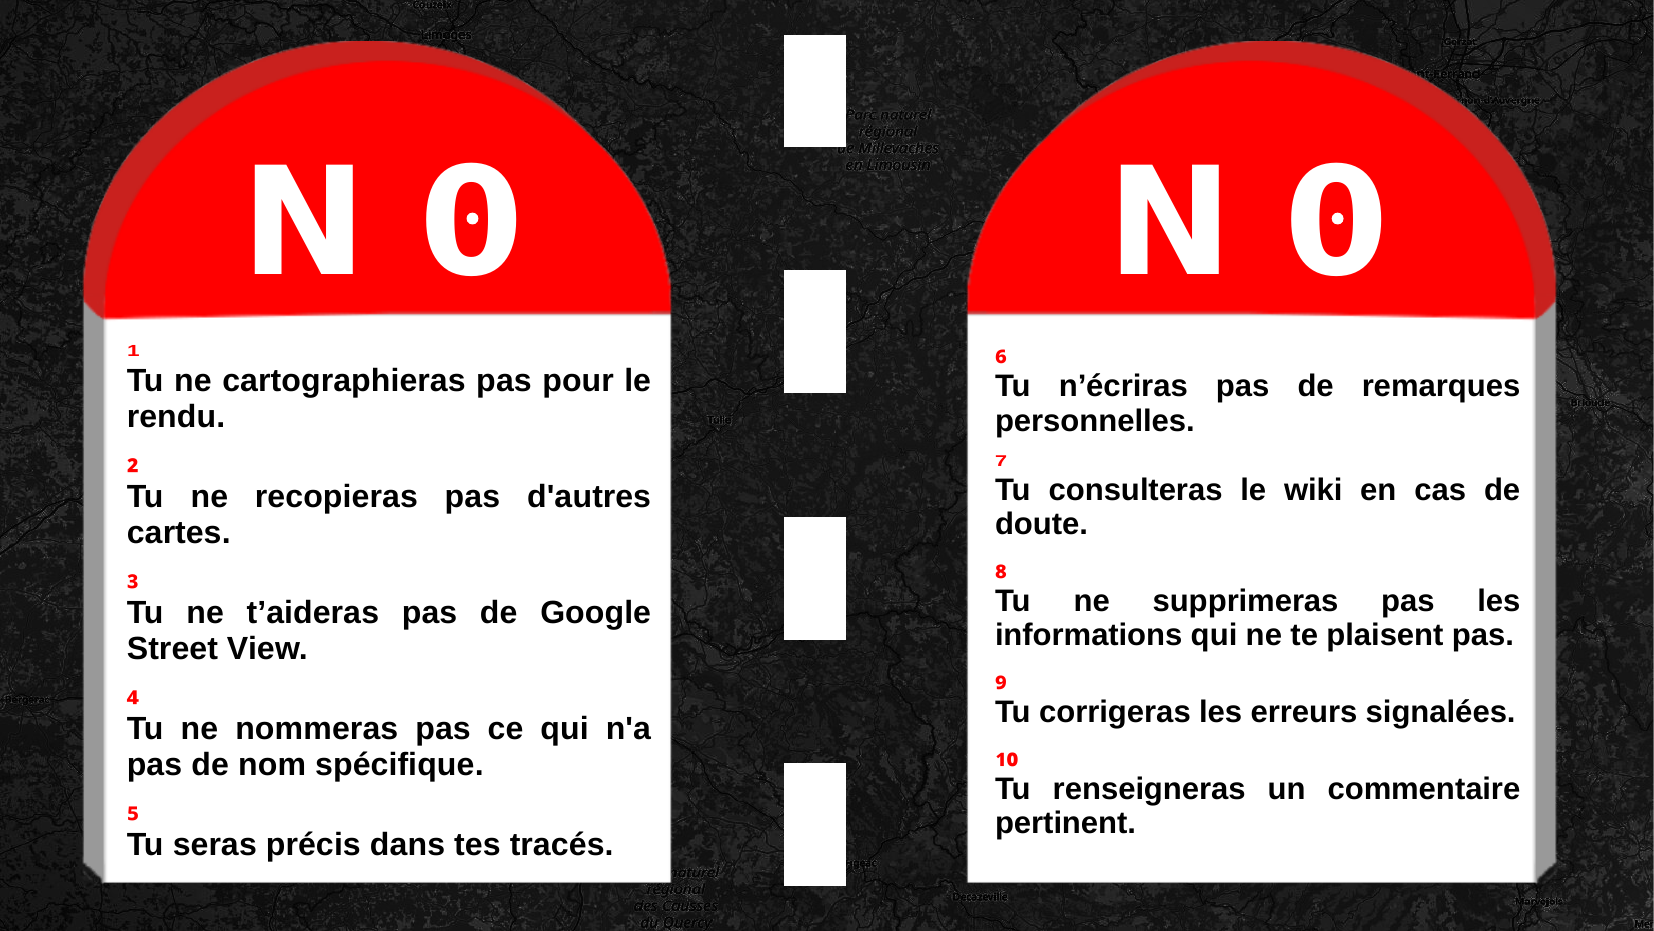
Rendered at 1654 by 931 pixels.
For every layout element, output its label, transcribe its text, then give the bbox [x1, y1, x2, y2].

text_box N 0 [226, 127, 570, 318]
text_box ₆ Tu n’écriras pas de remarques personnelles. ₇ Tu consulteras le wiki en cas de doute. ₈ Tu ne supprimeras pas les informations qui ne te plaisent pas. ₉ Tu corrigeras les erreurs signalées. ₁₀ Tu renseigneras un commentaire pertinent. [980, 318, 1536, 875]
picture [0, 0, 1654, 931]
text_box [466, 212, 479, 225]
text_box [1331, 212, 1344, 225]
text_box N 0 [1092, 127, 1436, 318]
text_box ₁ Tu ne cartographieras pas pour le rendu. ₂ Tu ne recopieras pas d'autres cartes. ₃ Tu ne t’aideras pas de Google Street View. ₄ Tu ne nommeras pas ce qui n'a pas de nom spécifique. ₅ Tu seras précis dans tes tracés. [112, 318, 668, 874]
